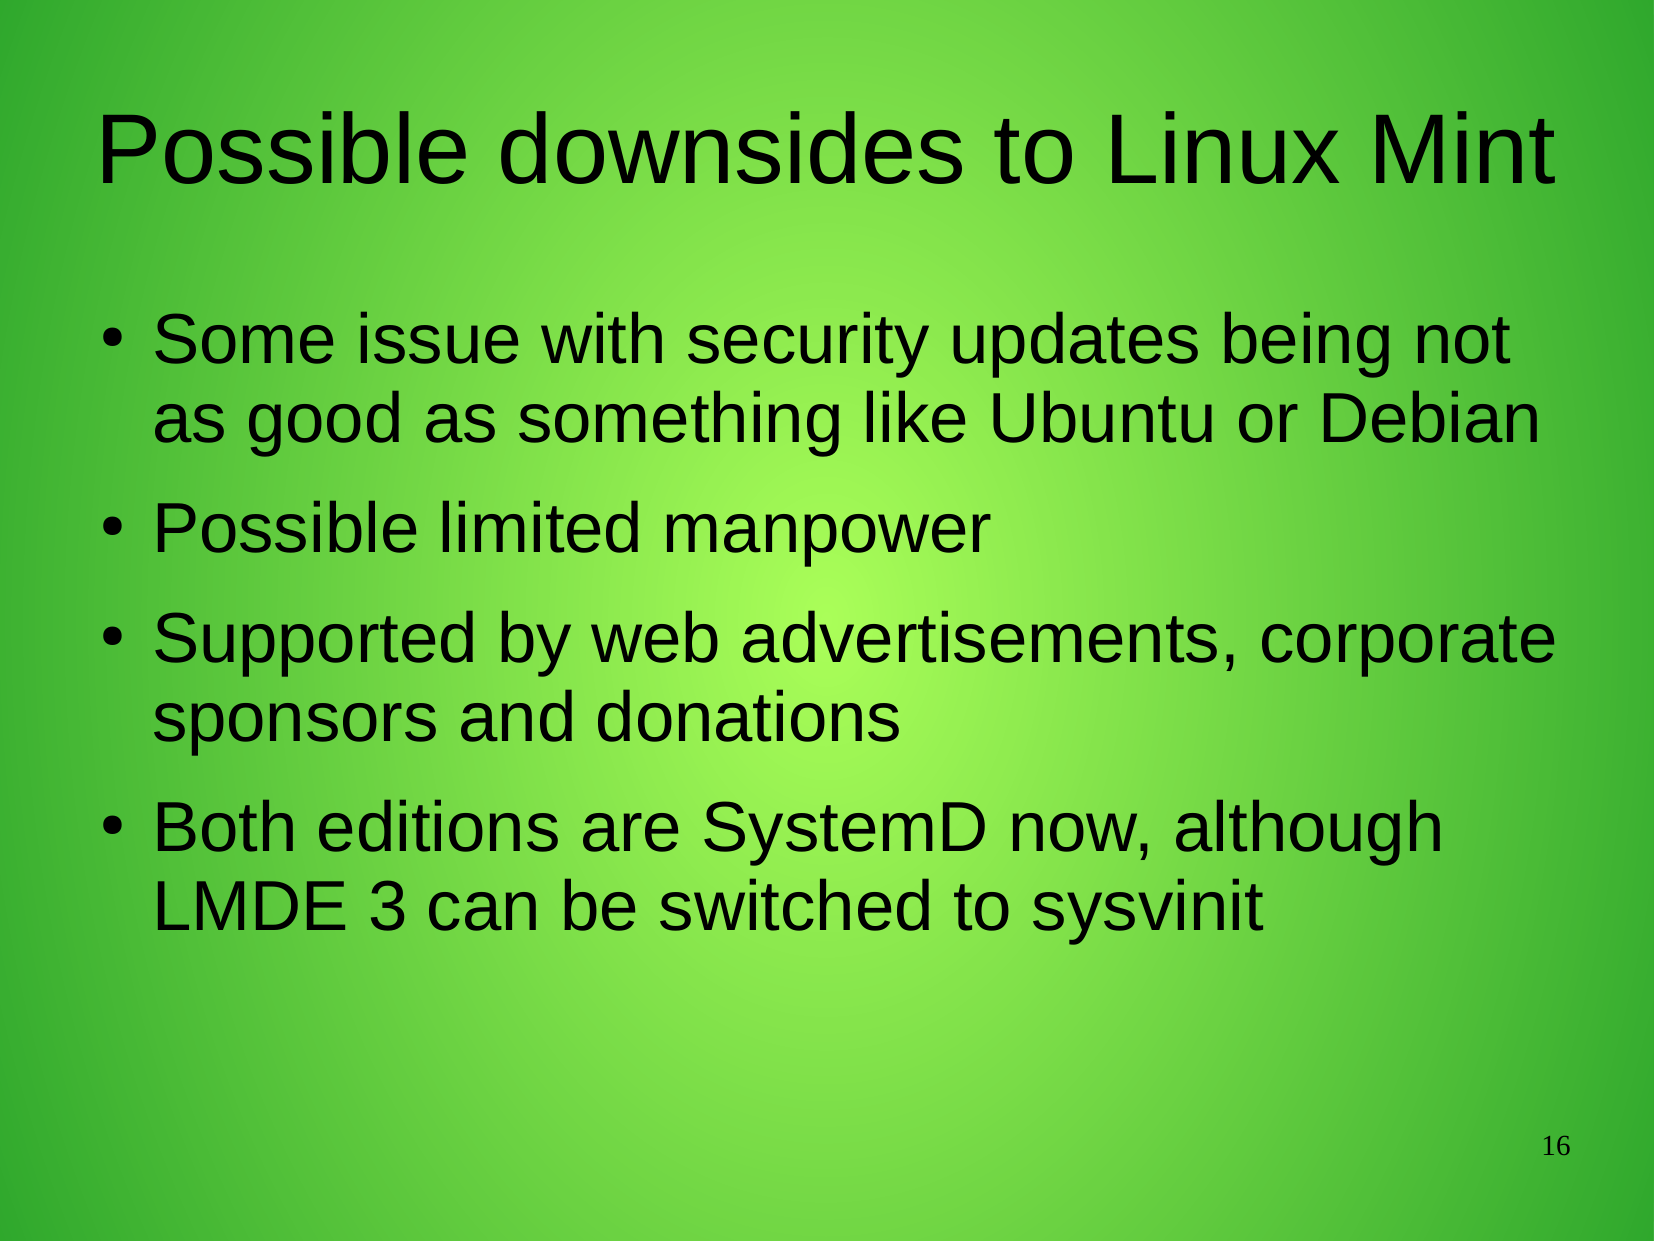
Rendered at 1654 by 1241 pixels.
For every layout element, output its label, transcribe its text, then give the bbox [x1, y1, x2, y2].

list Some issue with security updates being not as good as something like Ubuntu or Debian Possible limited manpower Supported by web advertisements, corporate sponsors and donations Both editions are SystemD now, although LMDE 3 can be switched to sysvinit [82, 299, 1571, 1019]
title Possible downsides to Linux Mint [82, 47, 1571, 252]
